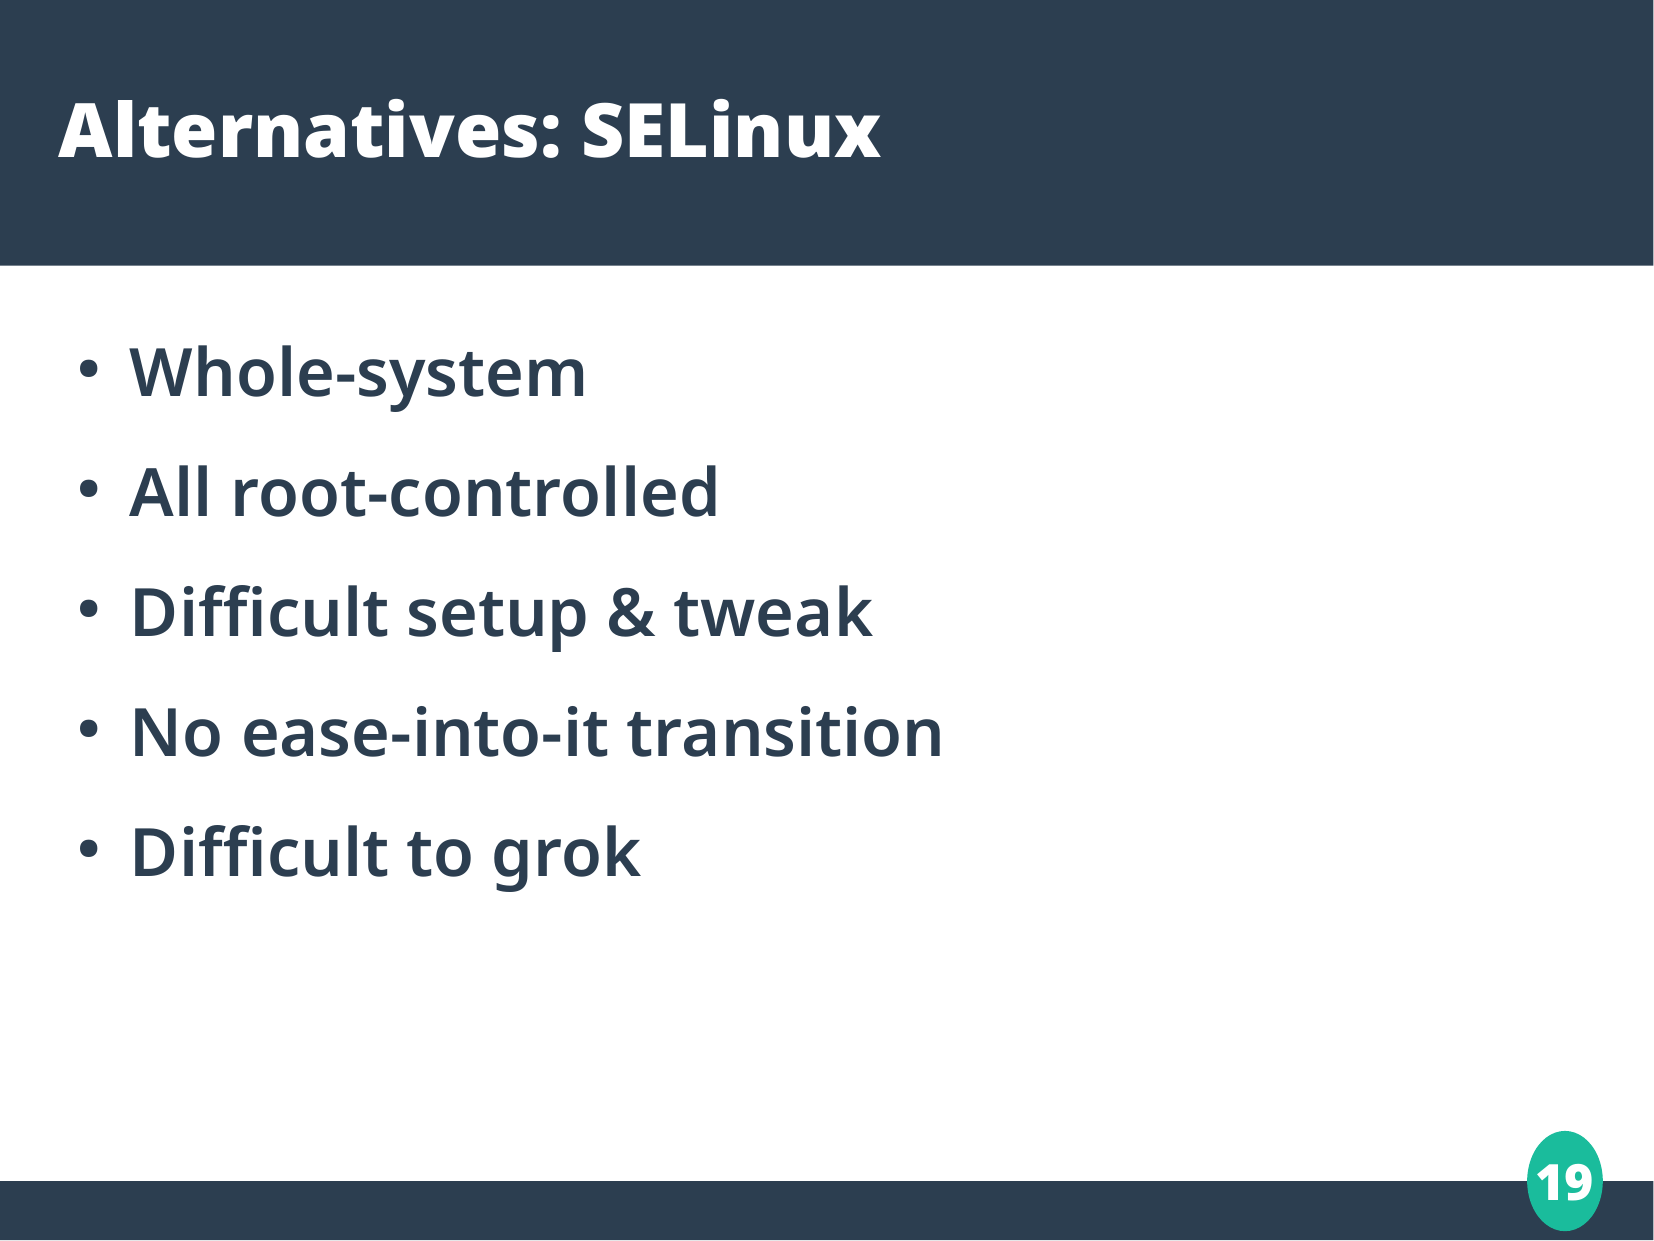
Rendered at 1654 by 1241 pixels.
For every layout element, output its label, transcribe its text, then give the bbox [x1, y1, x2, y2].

title Alternatives: SELinux [59, 49, 1595, 207]
list Whole-system All root-controlled Difficult setup & tweak No ease-into-it transition Difficult to grok [59, 324, 1595, 1152]
